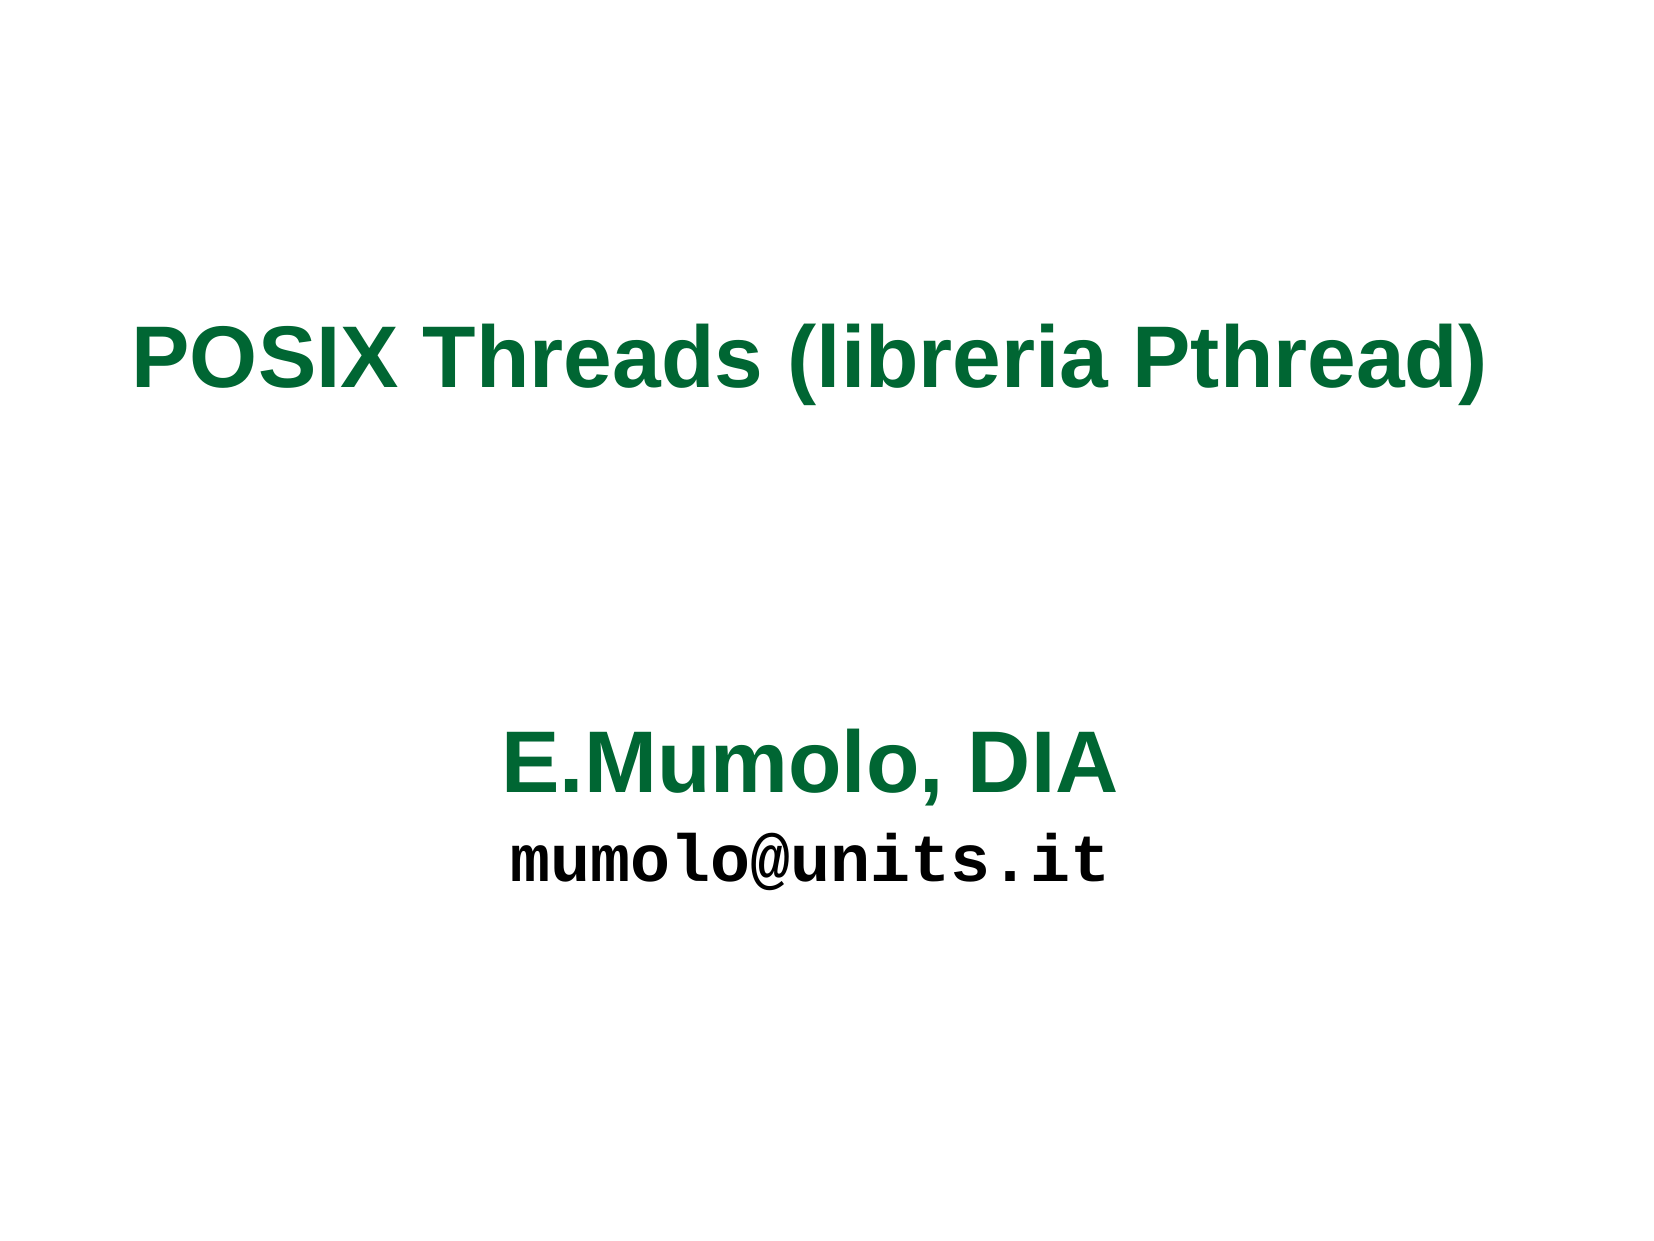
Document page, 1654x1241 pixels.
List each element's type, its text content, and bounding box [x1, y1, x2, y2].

subtitle POSIX Threads (libreria Pthread) E.Mumolo, DIA mumolo@units.it [82, 290, 1538, 1010]
